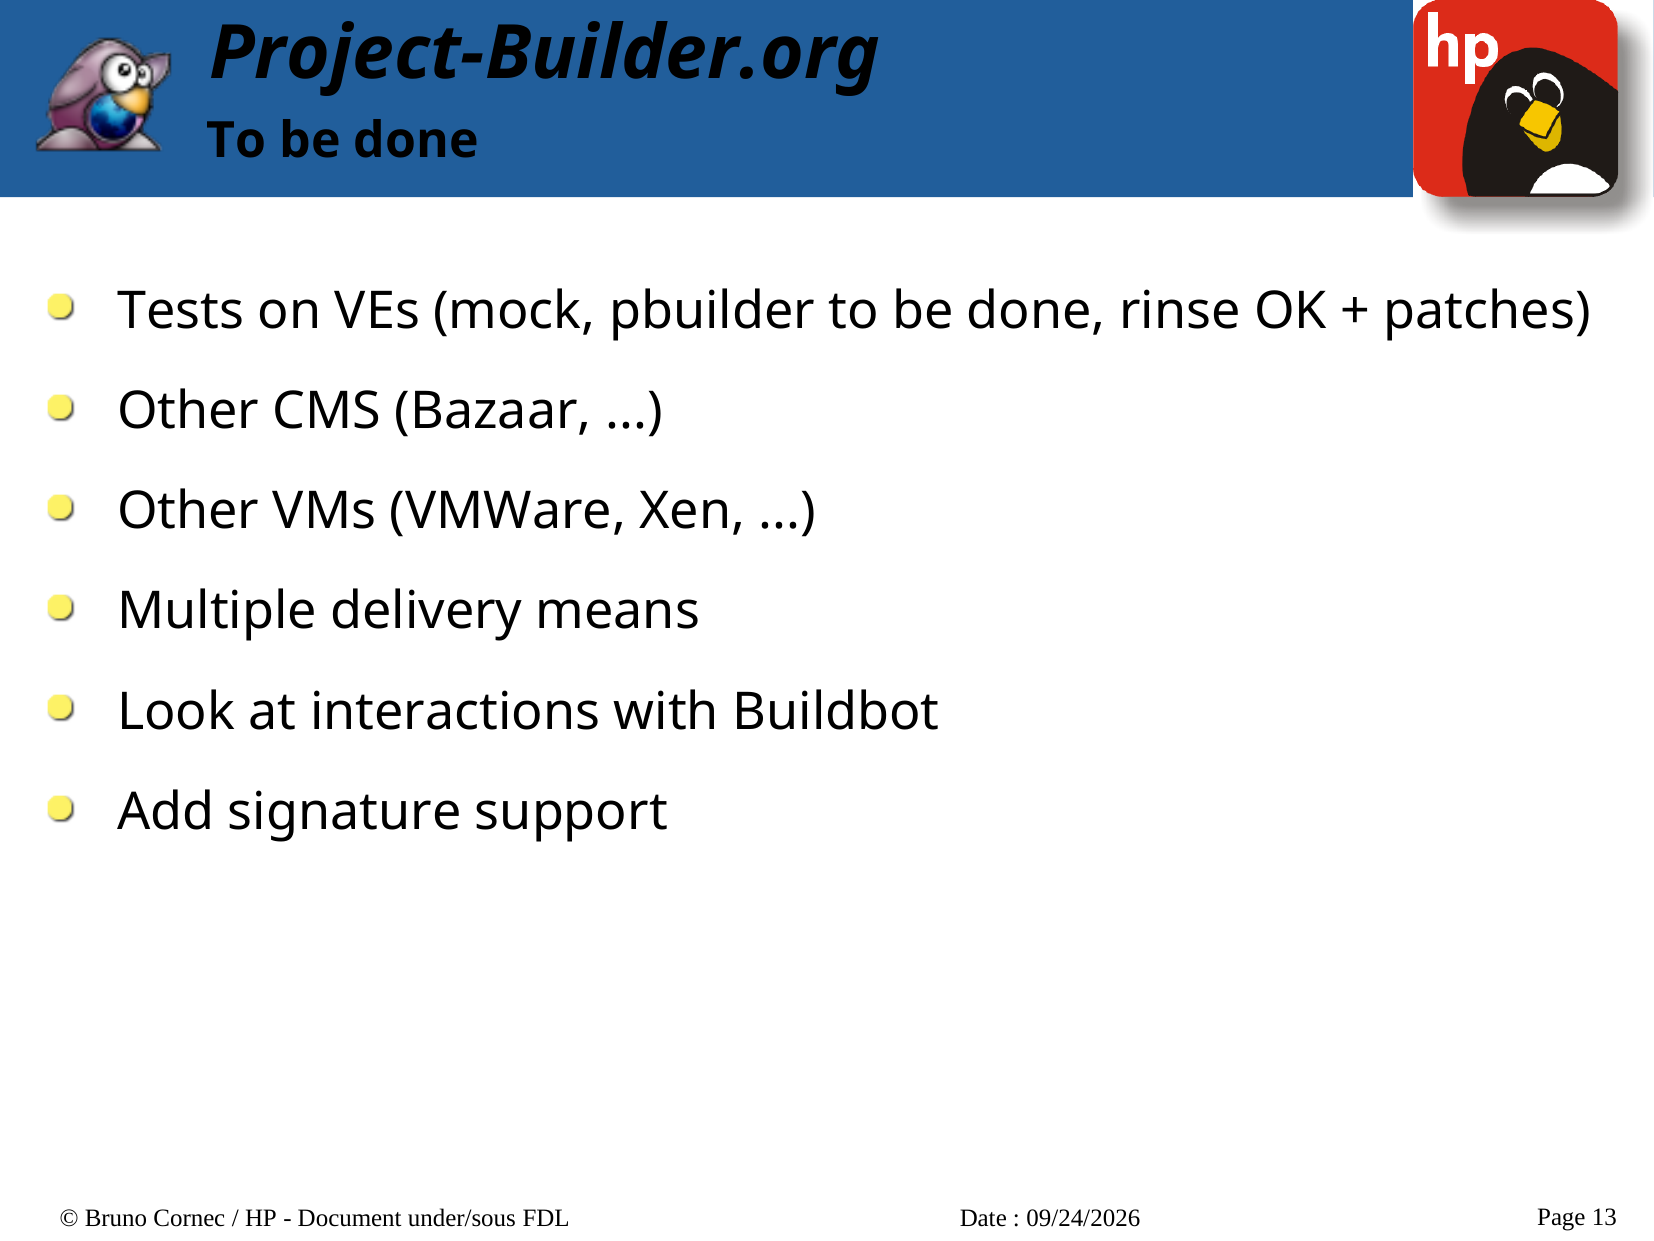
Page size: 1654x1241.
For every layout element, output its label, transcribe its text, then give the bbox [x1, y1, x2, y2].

picture [0, 0, 211, 199]
picture [1413, 0, 1654, 235]
title To be done [206, 59, 1121, 221]
list Tests on VEs (mock, pbuilder to be done, rinse OK + patches) Other CMS (Bazaar, ...) Other VMs (VMWare, Xen, ...) Multiple delivery means Look at interactions with Buildbot Add signature support [34, 272, 1642, 1101]
